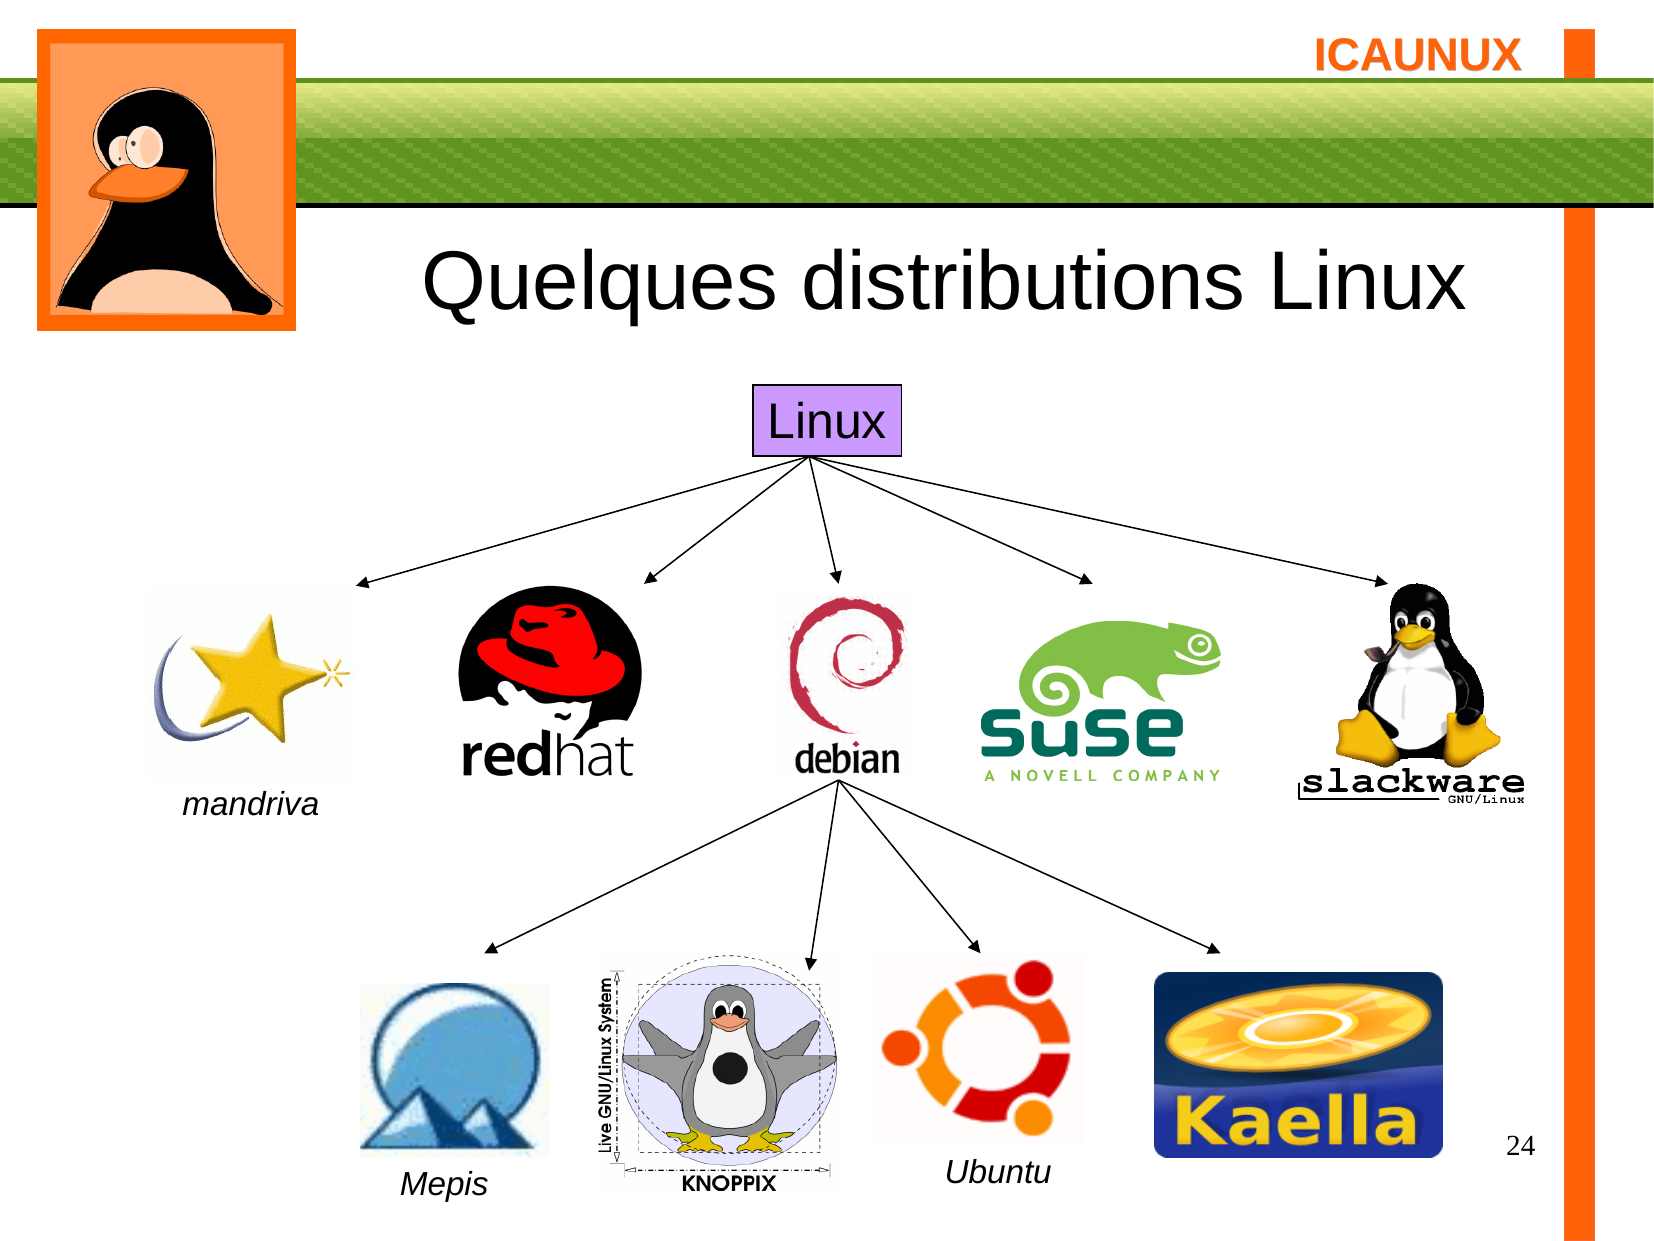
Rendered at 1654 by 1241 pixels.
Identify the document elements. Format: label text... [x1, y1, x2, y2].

text_box mandriva [167, 778, 335, 831]
text_box Ubuntu [929, 1145, 1067, 1199]
picture [454, 583, 644, 779]
picture [751, 585, 948, 779]
text_box Linux [752, 385, 902, 457]
picture [1154, 972, 1443, 1158]
text_box Mepis [385, 1157, 504, 1211]
picture [360, 983, 550, 1158]
picture [874, 953, 1083, 1144]
picture [147, 585, 356, 781]
picture [0, 29, 1654, 331]
title Quelques distributions Linux [354, 206, 1536, 355]
picture [596, 953, 839, 1192]
picture [1298, 583, 1524, 804]
picture [980, 621, 1221, 781]
